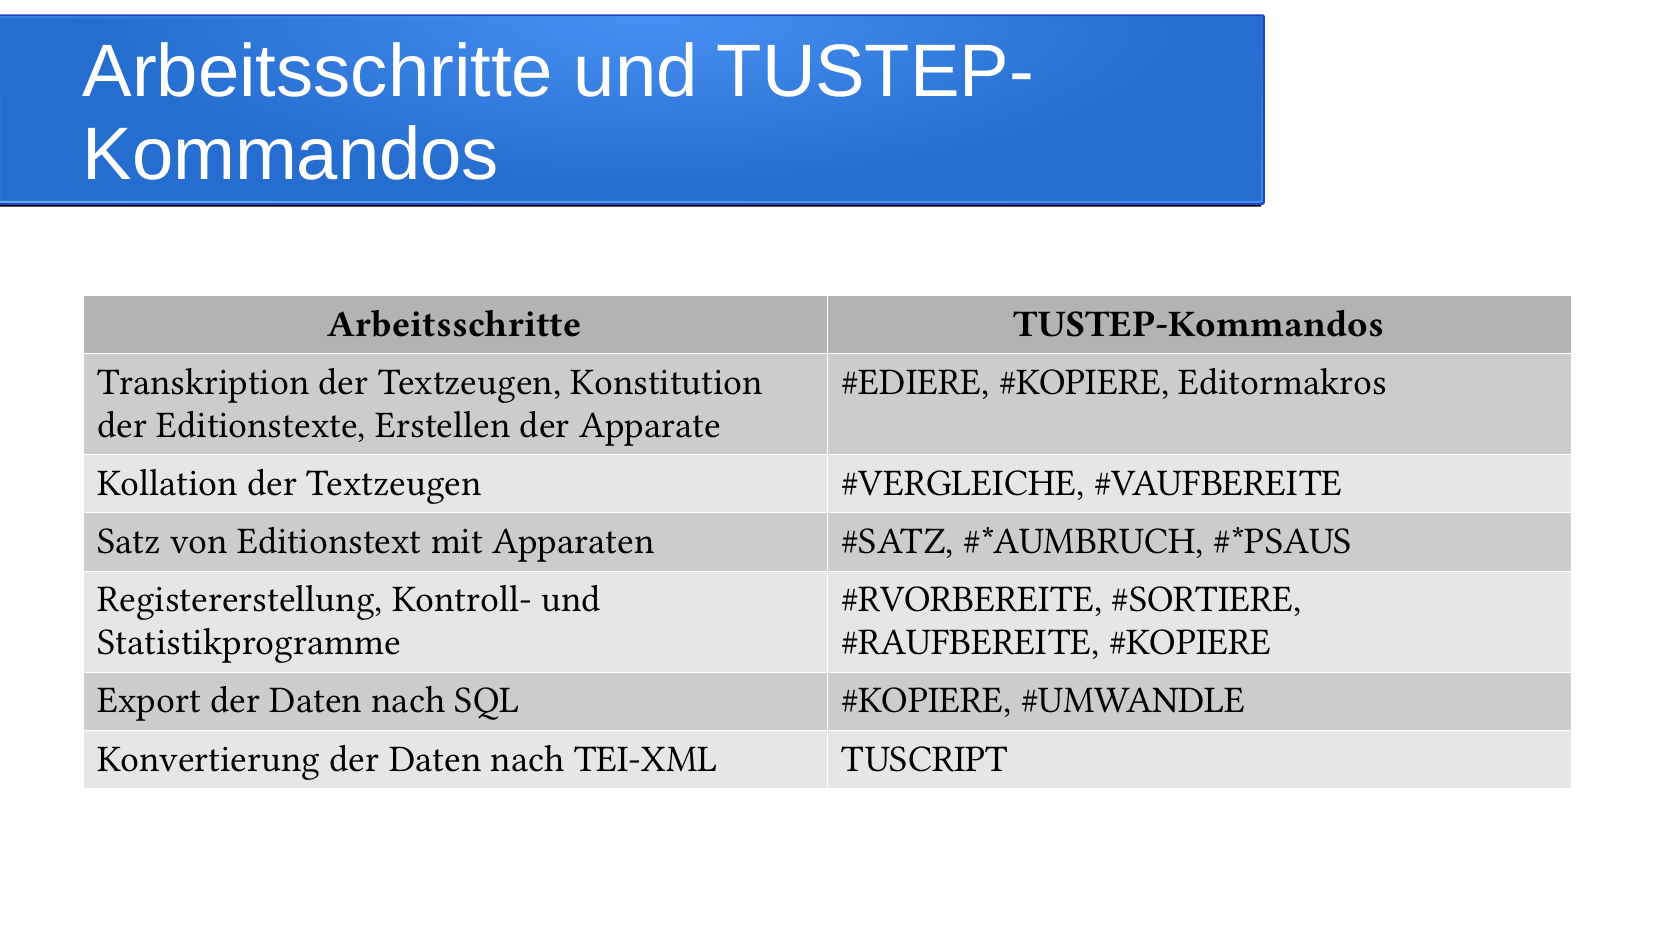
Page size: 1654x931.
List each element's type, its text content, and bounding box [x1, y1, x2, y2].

table_cell Satz von Editionstext mit Apparaten [84, 513, 827, 571]
table_cell #VERGLEICHE, #VAUFBEREITE [828, 455, 1571, 512]
table_cell #KOPIERE, #UMWANDLE [828, 673, 1571, 730]
table_cell #EDIERE, #KOPIERE, Editormakros [828, 354, 1571, 454]
table_cell #RVORBEREITE, #SORTIERE, #RAUFBEREITE, #KOPIERE [828, 572, 1571, 672]
table_cell #SATZ, #*AUMBRUCH, #*PSAUS [828, 513, 1571, 571]
table_cell Konvertierung der Daten nach TEI-XML [84, 731, 827, 788]
table_cell Export der Daten nach SQL [84, 673, 827, 730]
table_cell Kollation der Textzeugen [84, 455, 827, 512]
table_cell TUSCRIPT [828, 731, 1571, 788]
table_header TUSTEP-Kommandos [828, 296, 1571, 353]
table_cell Registererstellung, Kontroll- und Statistikprogramme [84, 572, 827, 672]
table_cell Transkription der Textzeugen, Konstitution der Editionstexte, Erstellen der Apparate [84, 354, 827, 454]
table_header Arbeitsschritte [84, 296, 827, 353]
title Arbeitsschritte und TUSTEP-Kommandos [82, 29, 1235, 196]
